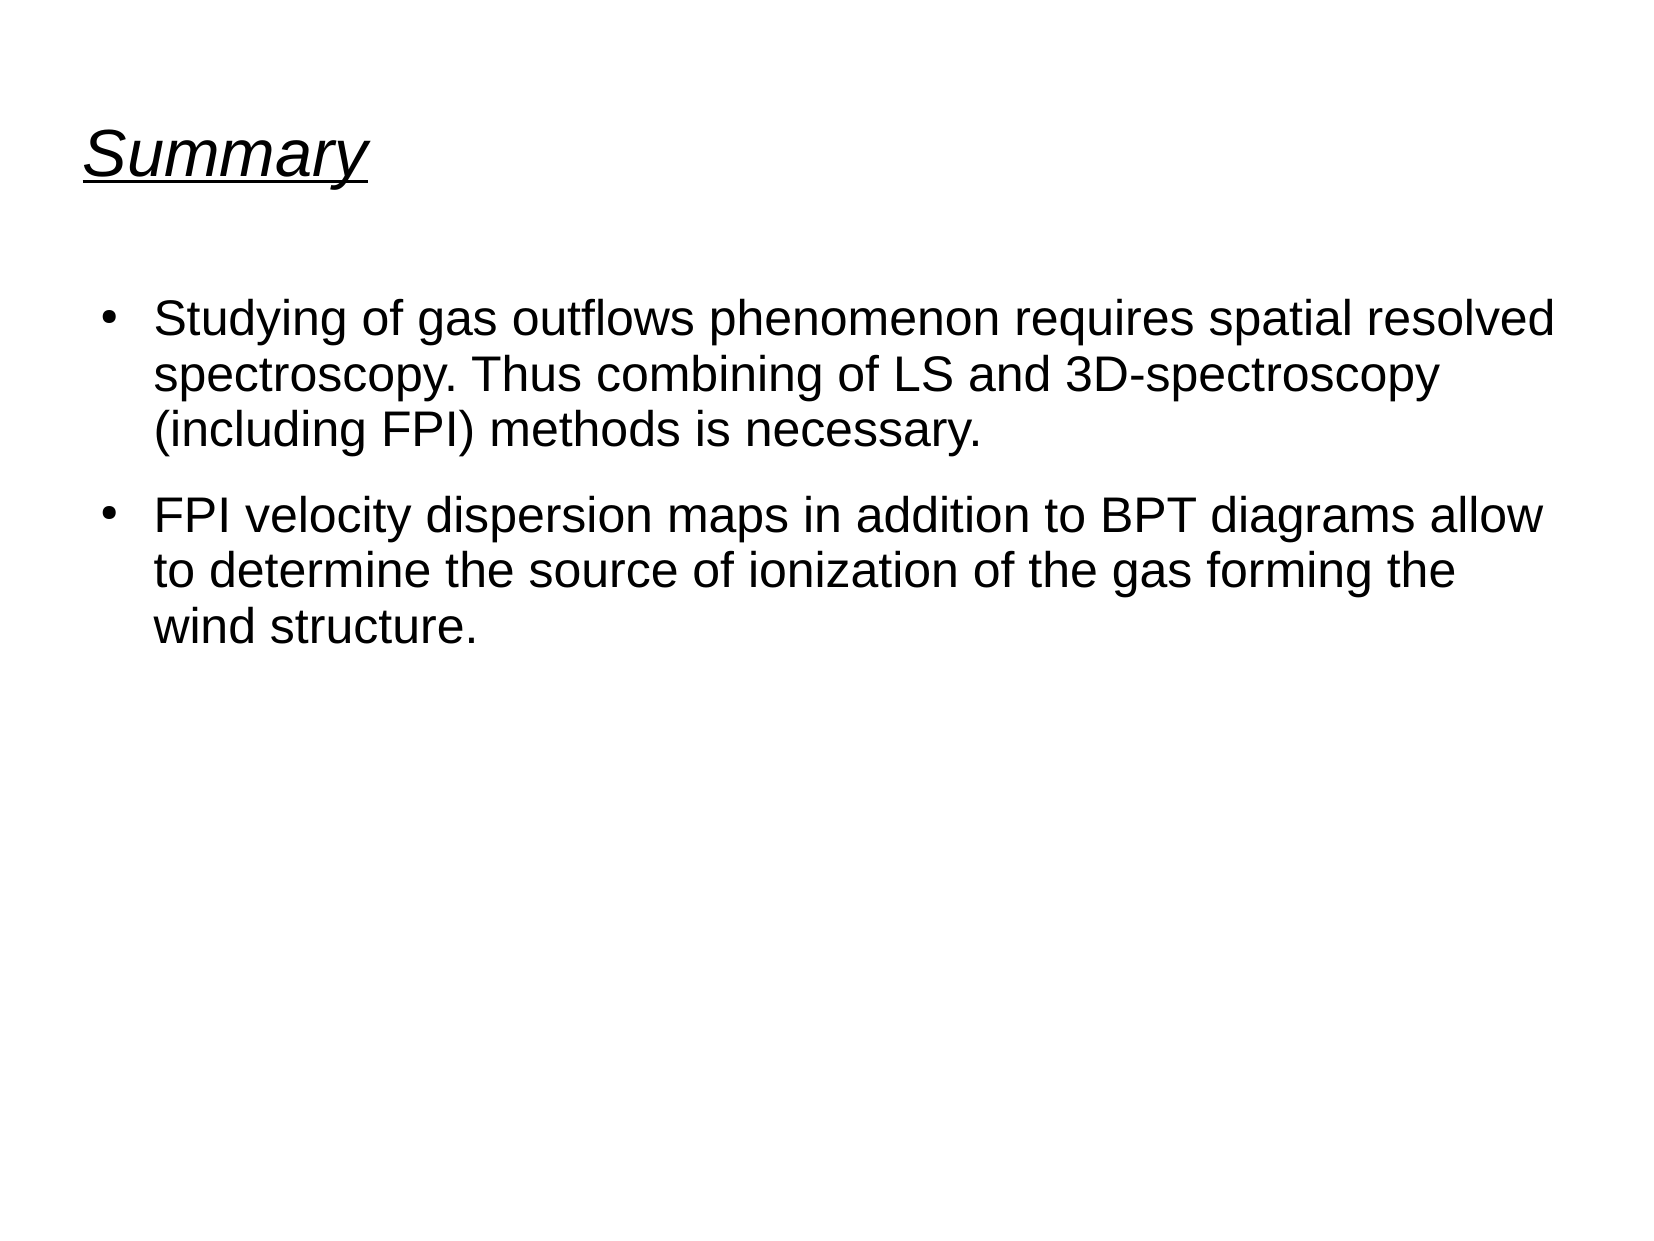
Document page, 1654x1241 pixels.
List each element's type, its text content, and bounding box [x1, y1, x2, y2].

list Studying of gas outflows phenomenon requires spatial resolved spectroscopy. Thus combining of LS and 3D-spectroscopy (including FPI) methods is neсessary. FPI velocity dispersion maps in addition to BPT diagrams allow to determine the source of ionization of the gas forming the wind structure. [82, 290, 1571, 1010]
title Summary [82, 49, 1571, 257]
